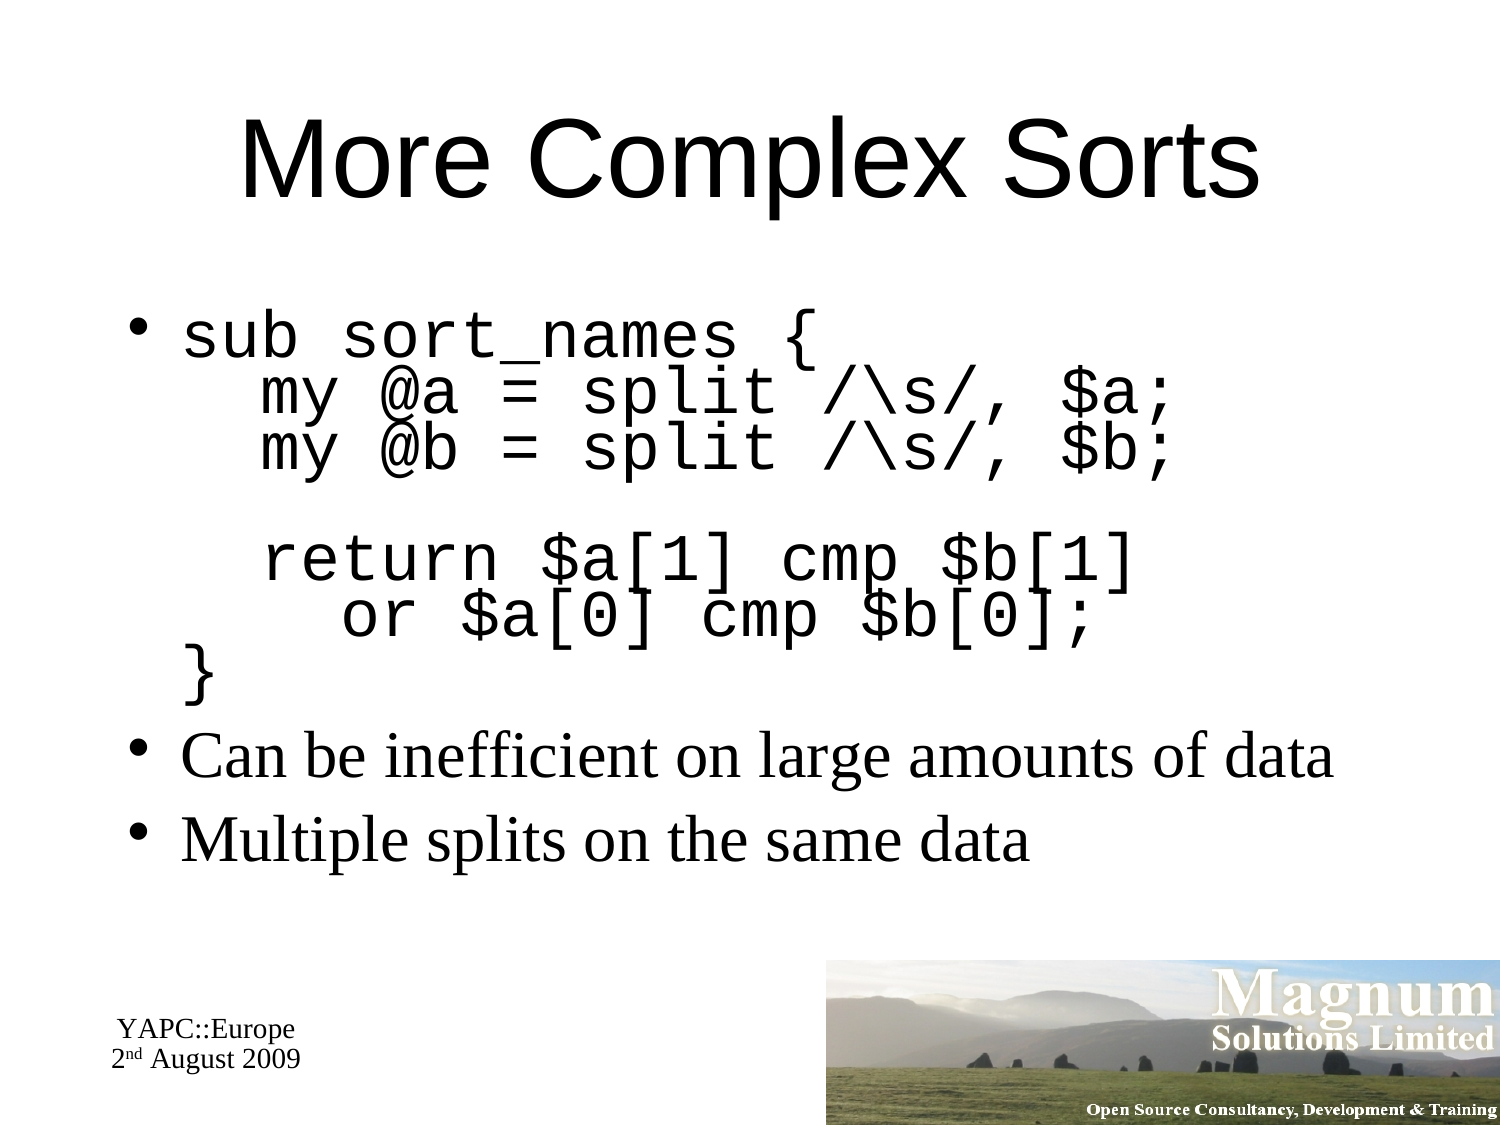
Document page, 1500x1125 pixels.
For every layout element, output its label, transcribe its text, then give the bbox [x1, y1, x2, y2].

picture [826, 960, 1500, 1125]
title More Complex Sorts [110, 26, 1391, 288]
list sub sort_names { my @a = split /\s/, $a; my @b = split /\s/, $b; return $a[1] cmp $b[1] or $a[0] cmp $b[0]; } Can be inefficient on large amounts of data Multiple splits on the same data [110, 312, 1391, 1006]
